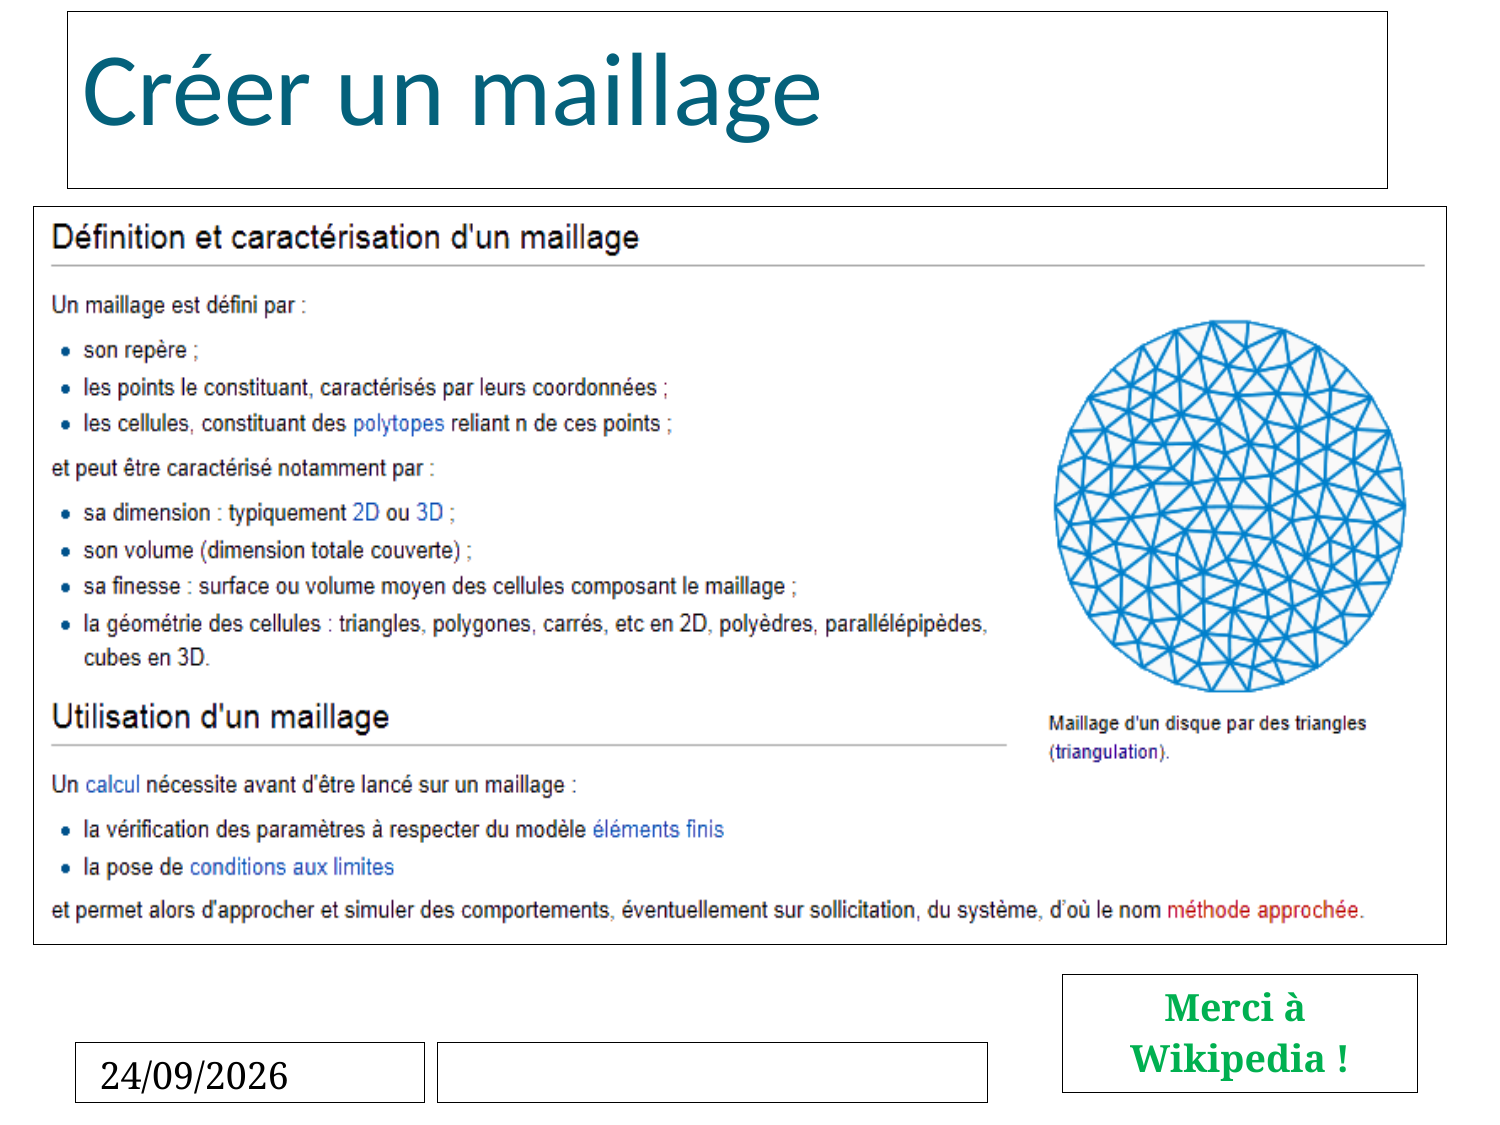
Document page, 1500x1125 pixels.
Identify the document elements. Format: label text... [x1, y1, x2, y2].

text_box Merci à Wikipedia ! [1062, 974, 1418, 1093]
title Créer un maillage [67, 11, 1388, 189]
picture [33, 206, 1447, 945]
